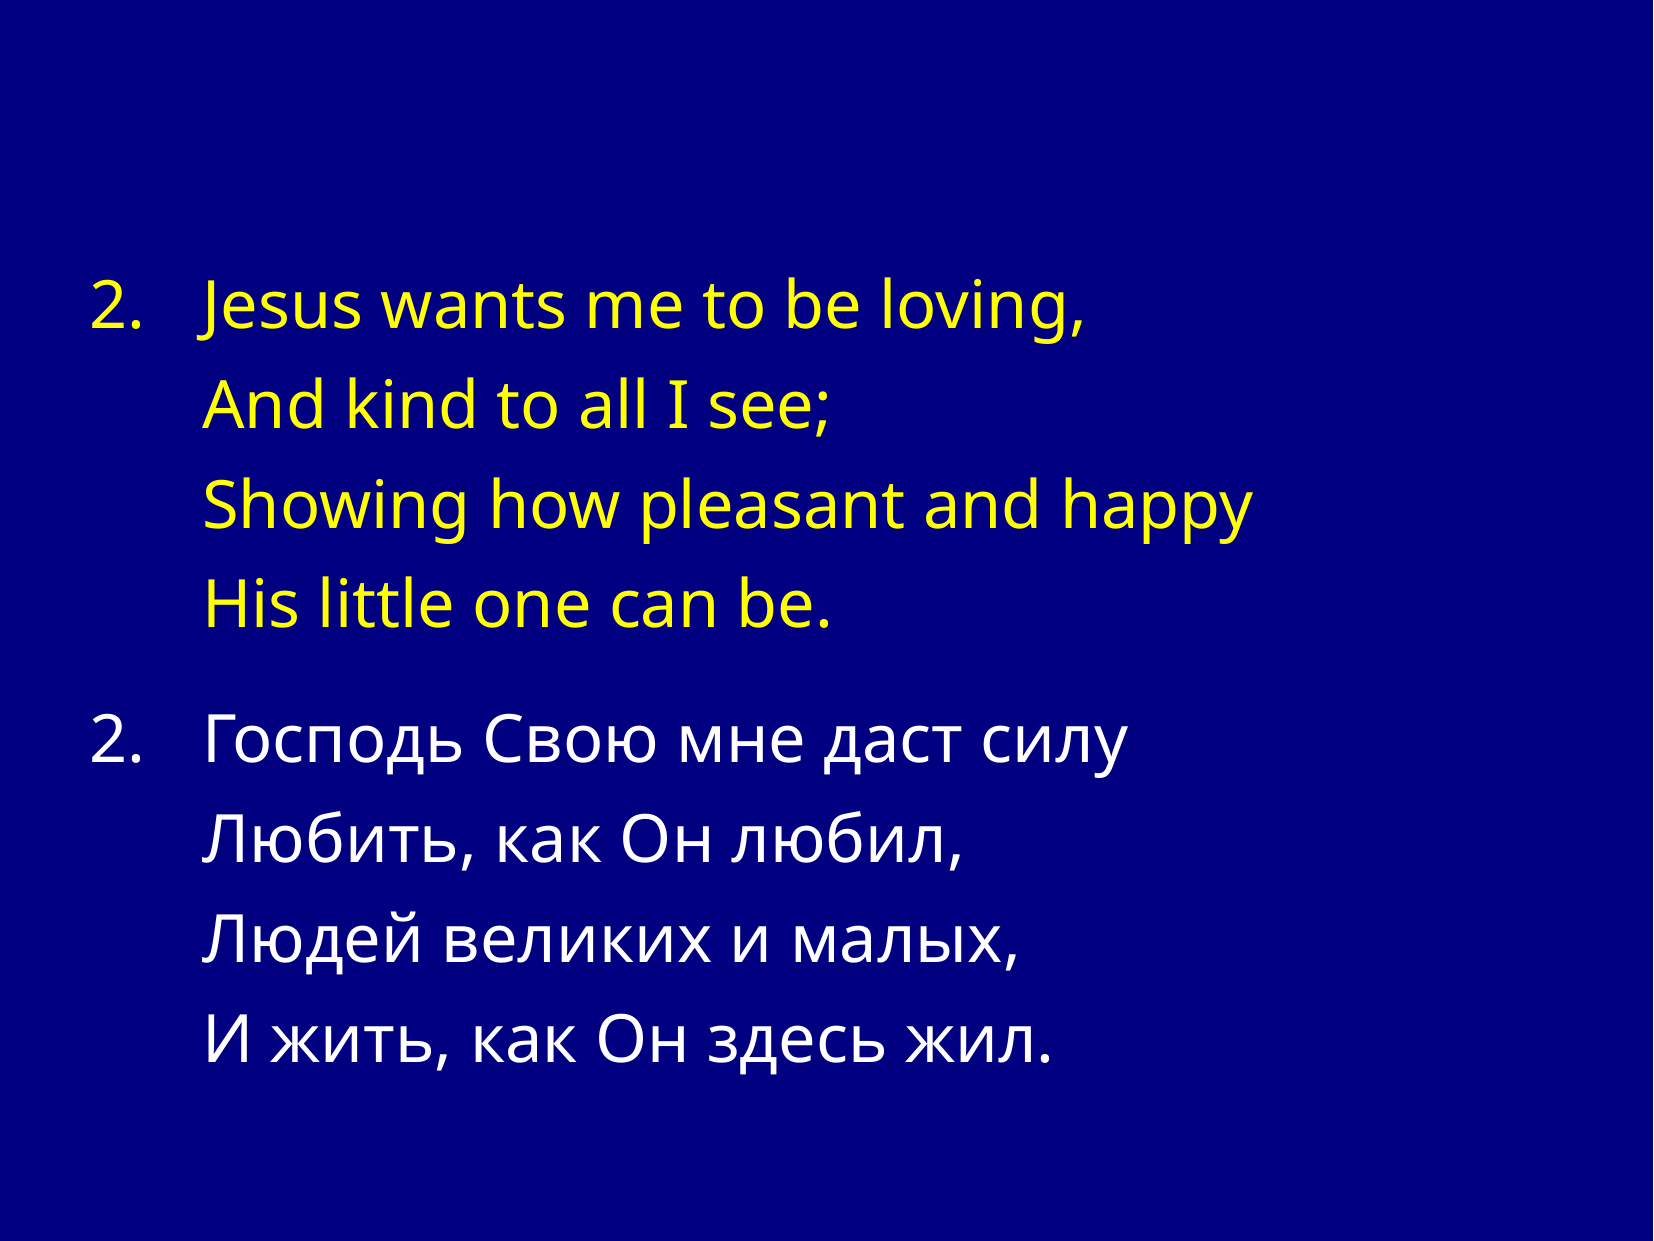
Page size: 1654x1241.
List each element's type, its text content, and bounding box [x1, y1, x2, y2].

text_box 2. Jesus wants me to be loving, And kind to all I see; Showing how pleasant and happy His little one can be. [75, 150, 1576, 638]
text_box 2. Господь Свою мне даст силу Любить, как Он любил, Людей великих и малых, И жить, как Он здесь жил. [75, 675, 1576, 1163]
